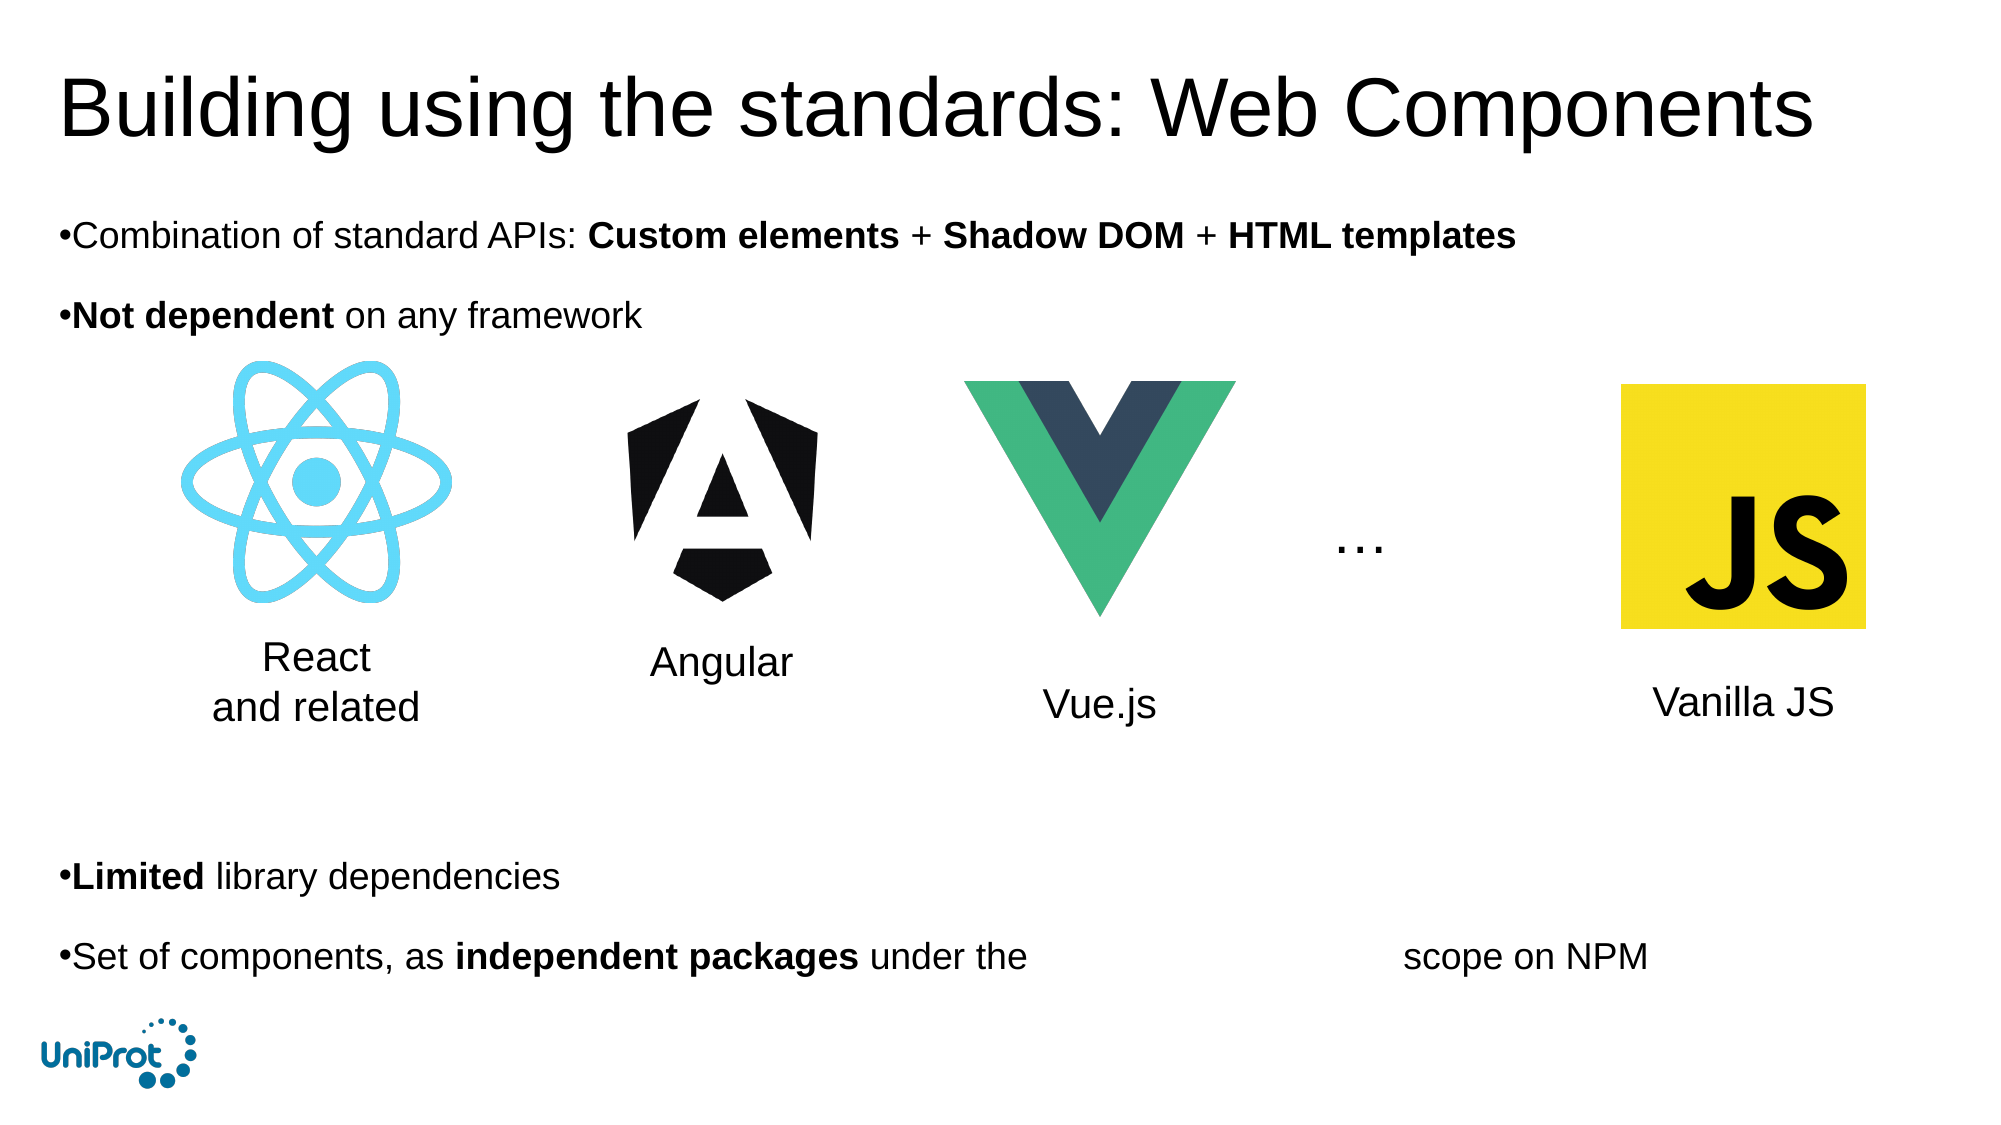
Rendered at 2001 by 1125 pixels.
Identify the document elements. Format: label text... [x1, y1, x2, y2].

picture [1621, 384, 1866, 629]
picture [181, 361, 452, 603]
text_box Combination of standard APIs: Custom elements + Shadow DOM + HTML templates Not dependent on any framework Limited library dependencies Set of components, as independent packages under the @nightingale-elements scope on NPM [43, 181, 1910, 983]
text_box … [1316, 480, 1471, 581]
text_box Vue.js [916, 662, 1284, 743]
text_box Vanilla JS [1560, 660, 1928, 741]
picture [964, 381, 1236, 617]
text_box Building using the standards: Web Components [43, 54, 1918, 267]
text_box Angular [538, 619, 906, 700]
text_box React and related [132, 615, 500, 746]
picture [26, 1005, 212, 1103]
picture [599, 362, 844, 619]
